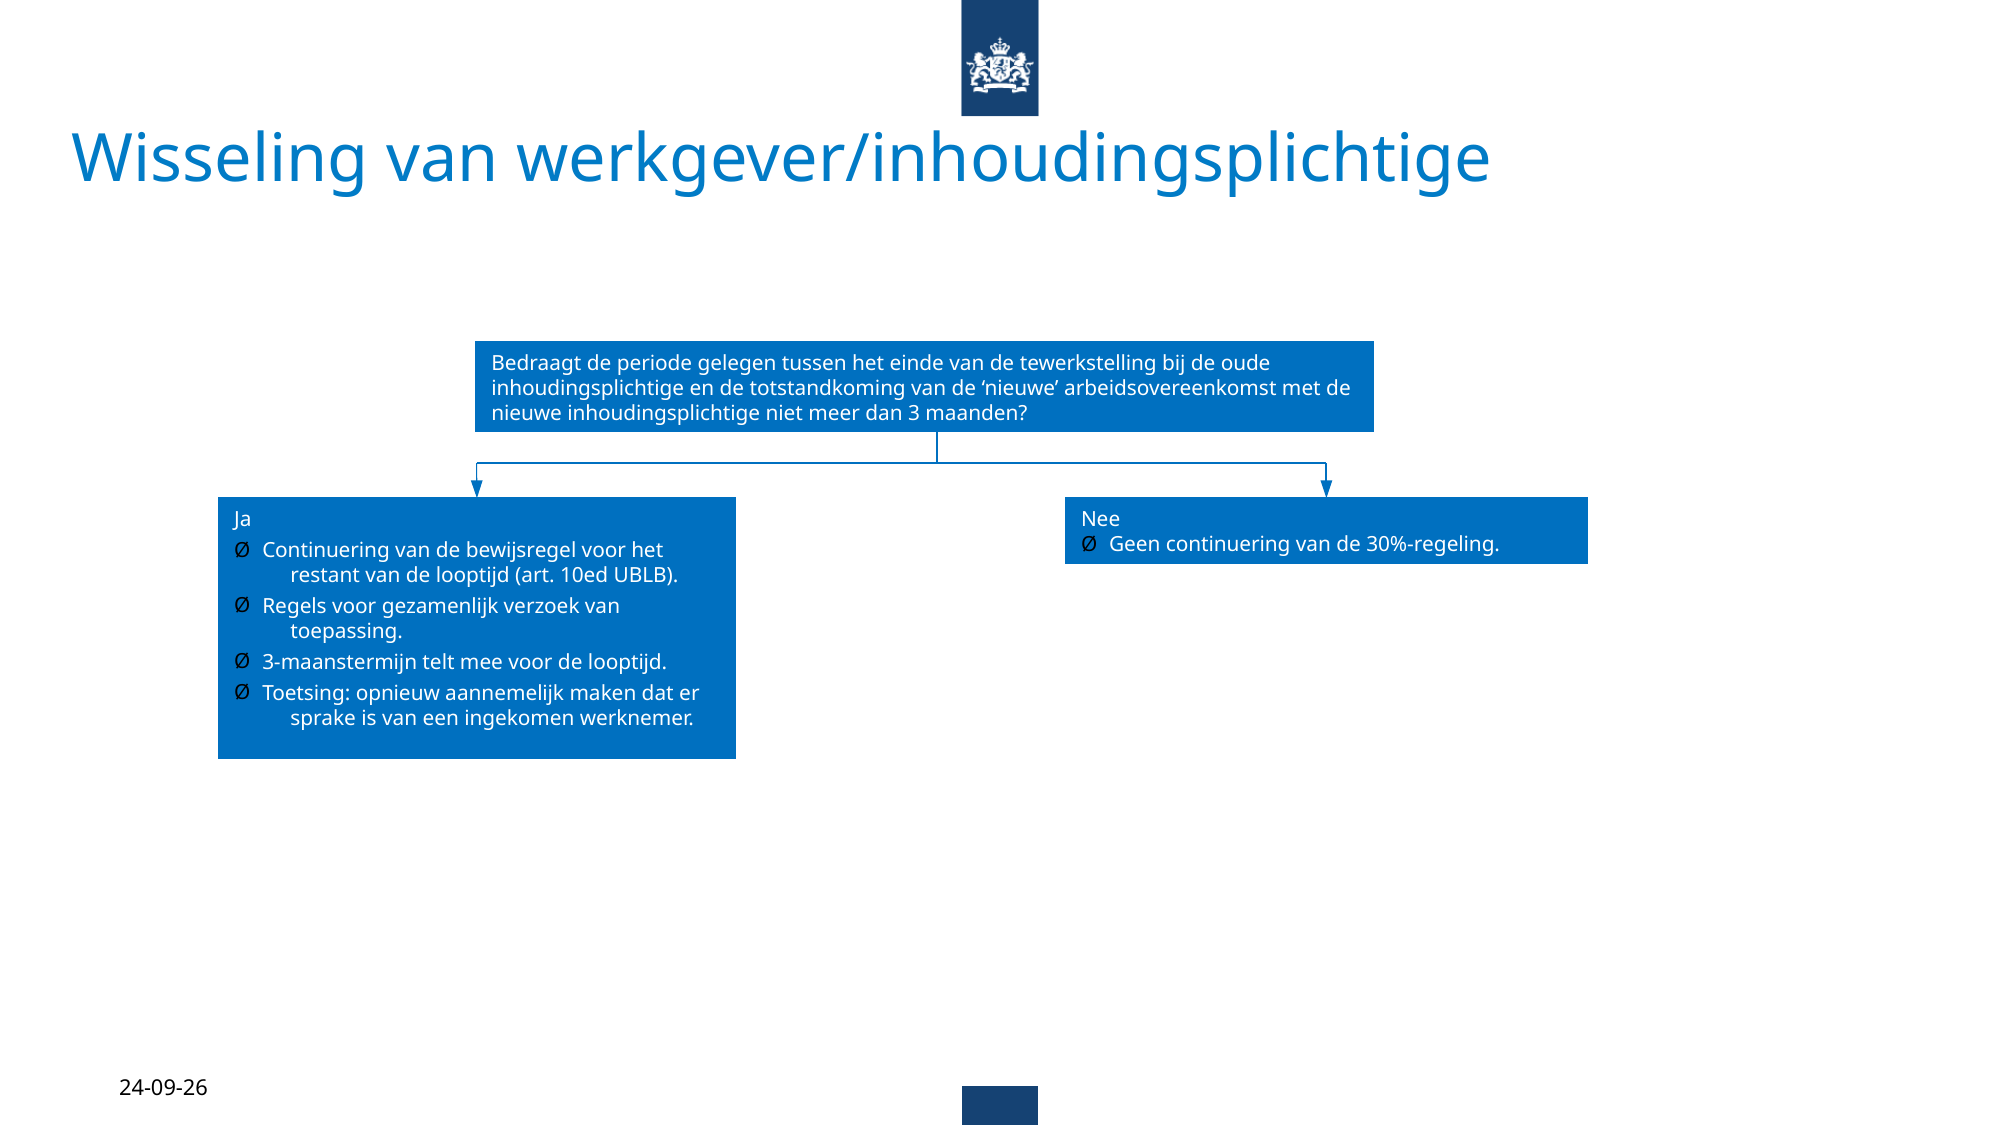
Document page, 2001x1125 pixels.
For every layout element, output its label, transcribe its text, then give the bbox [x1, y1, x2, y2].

title Wisseling van werkgever/inhoudingsplichtige [56, 108, 1796, 204]
text_box Nee Geen continuering van de 30%-regeling. [1066, 498, 1587, 563]
text_box Bedraagt de periode gelegen tussen het einde van de tewerkstelling bij de oude inhoudingsplichtige en de totstandkoming van de ‘nieuwe’ arbeidsovereenkomst met de nieuwe inhoudingsplichtige niet meer dan 3 maanden? [477, 343, 1373, 431]
text_box Ja Continuering van de bewijsregel voor het restant van de looptijd (art. 10ed UBLB). Regels voor gezamenlijk verzoek van toepassing. 3-maanstermijn telt mee voor de looptijd. Toetsing: opnieuw aannemelijk maken dat er sprake is van een ingekomen werknemer. [219, 498, 735, 758]
text_box 13 november 2019 [104, 1073, 925, 1117]
